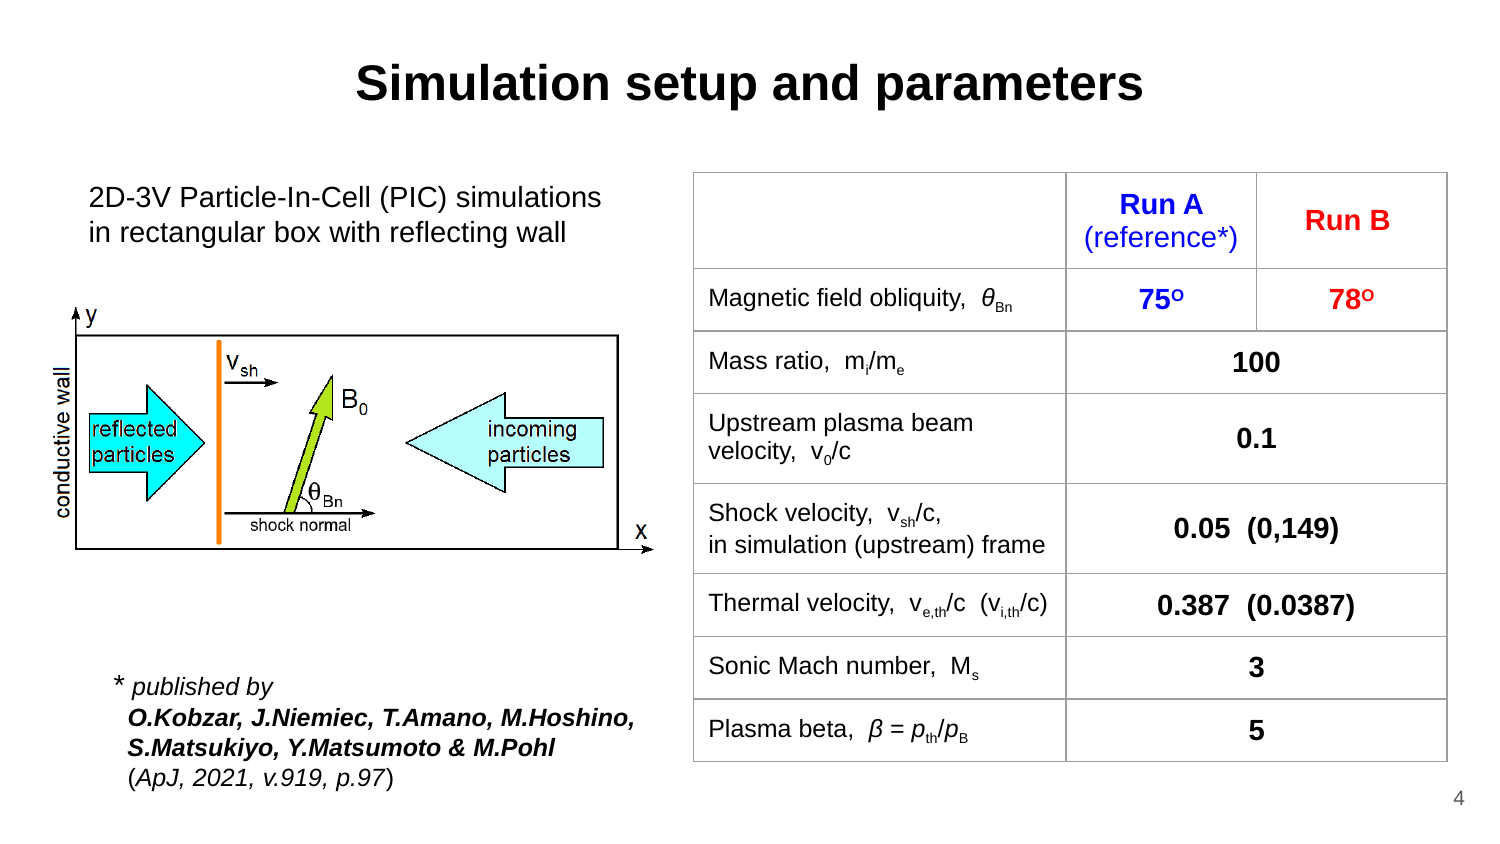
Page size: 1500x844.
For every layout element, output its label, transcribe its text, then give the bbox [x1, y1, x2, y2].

table_cell Upstream plasma beam velocity, v0/c [694, 394, 1065, 483]
table_cell 100 [1067, 332, 1446, 393]
table_cell Sonic Mach number, Ms [694, 637, 1065, 698]
table_cell 0.387 (0.0387) [1067, 574, 1446, 636]
table_cell Plasma beta, β = pth/pB [694, 700, 1065, 761]
table_cell 0.05 (0,149) [1067, 484, 1446, 573]
table_cell 78O [1257, 269, 1446, 330]
picture [45, 302, 656, 559]
text_box * published by O.Kobzar, J.Niemiec, T.Amano, M.Hoshino, S.Matsukiyo, Y.Matsumoto & M.Pohl (ApJ, 2021, v.919, p.97) [113, 662, 664, 806]
table_header [694, 173, 1065, 268]
text_box 2D-3V Particle-In-Cell (PIC) simulations in rectangular box with reflecting wall [88, 175, 617, 284]
table_cell Mass ratio, mi/me [694, 332, 1065, 393]
table_cell 5 [1067, 700, 1446, 761]
table_cell Shock velocity, vsh/c, in simulation (upstream) frame [694, 484, 1065, 573]
table_header Run A (reference*) [1067, 173, 1256, 268]
table_cell 75O [1067, 269, 1256, 330]
slide_number <number> [1389, 764, 1480, 830]
table_header Run B [1257, 173, 1446, 268]
table_cell Magnetic field obliquity, θBn [694, 269, 1065, 330]
title Simulation setup and parameters [51, 33, 1449, 128]
table_cell 0.1 [1067, 394, 1446, 483]
table_cell Thermal velocity, ve,th/c (vi,th/c) [694, 574, 1065, 636]
table_cell 3 [1067, 637, 1446, 698]
